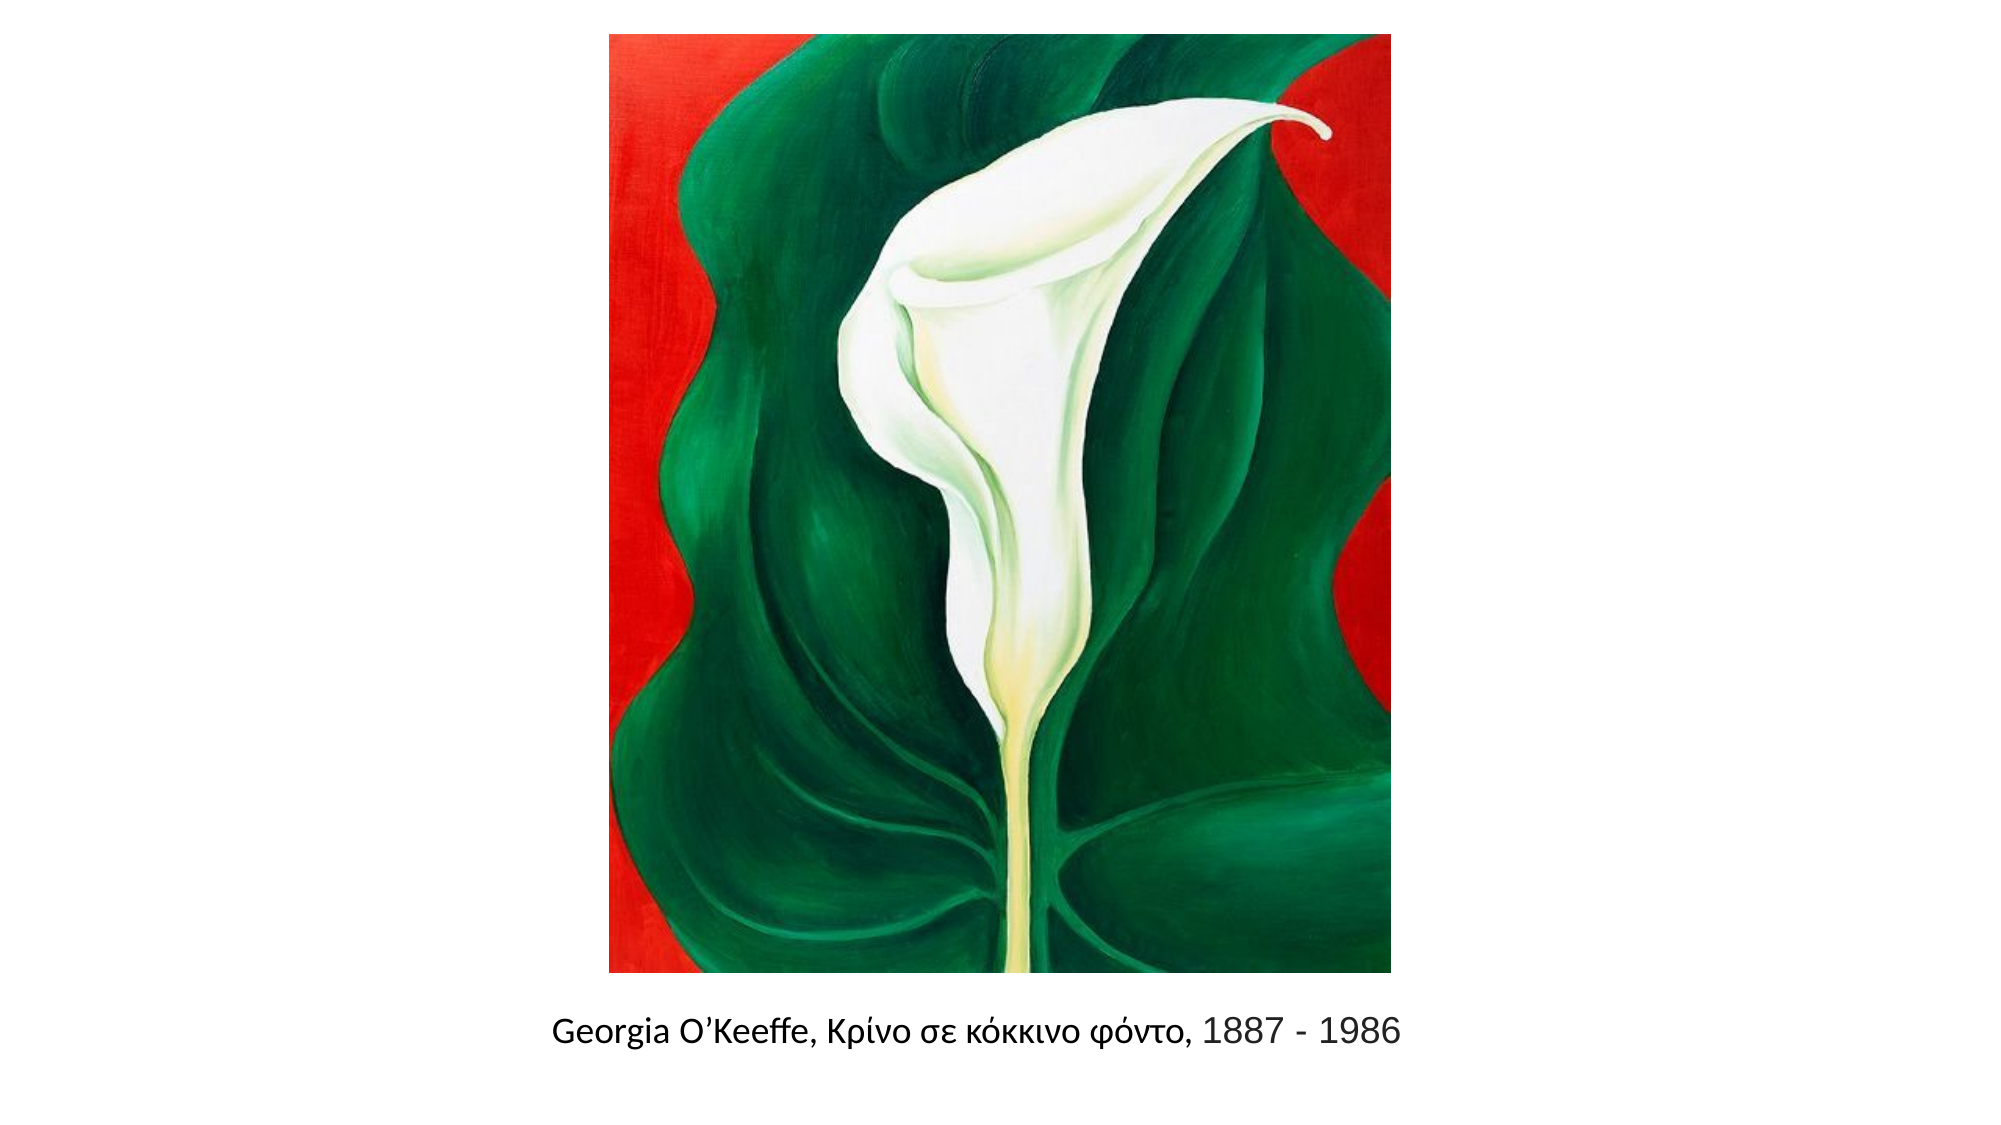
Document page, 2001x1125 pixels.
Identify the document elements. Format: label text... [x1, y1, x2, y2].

picture [609, 34, 1391, 973]
text_box Georgia O’Keeffe, Κρίνο σε κόκκινο φόντο, 1887 - 1986 [537, 999, 1537, 1059]
